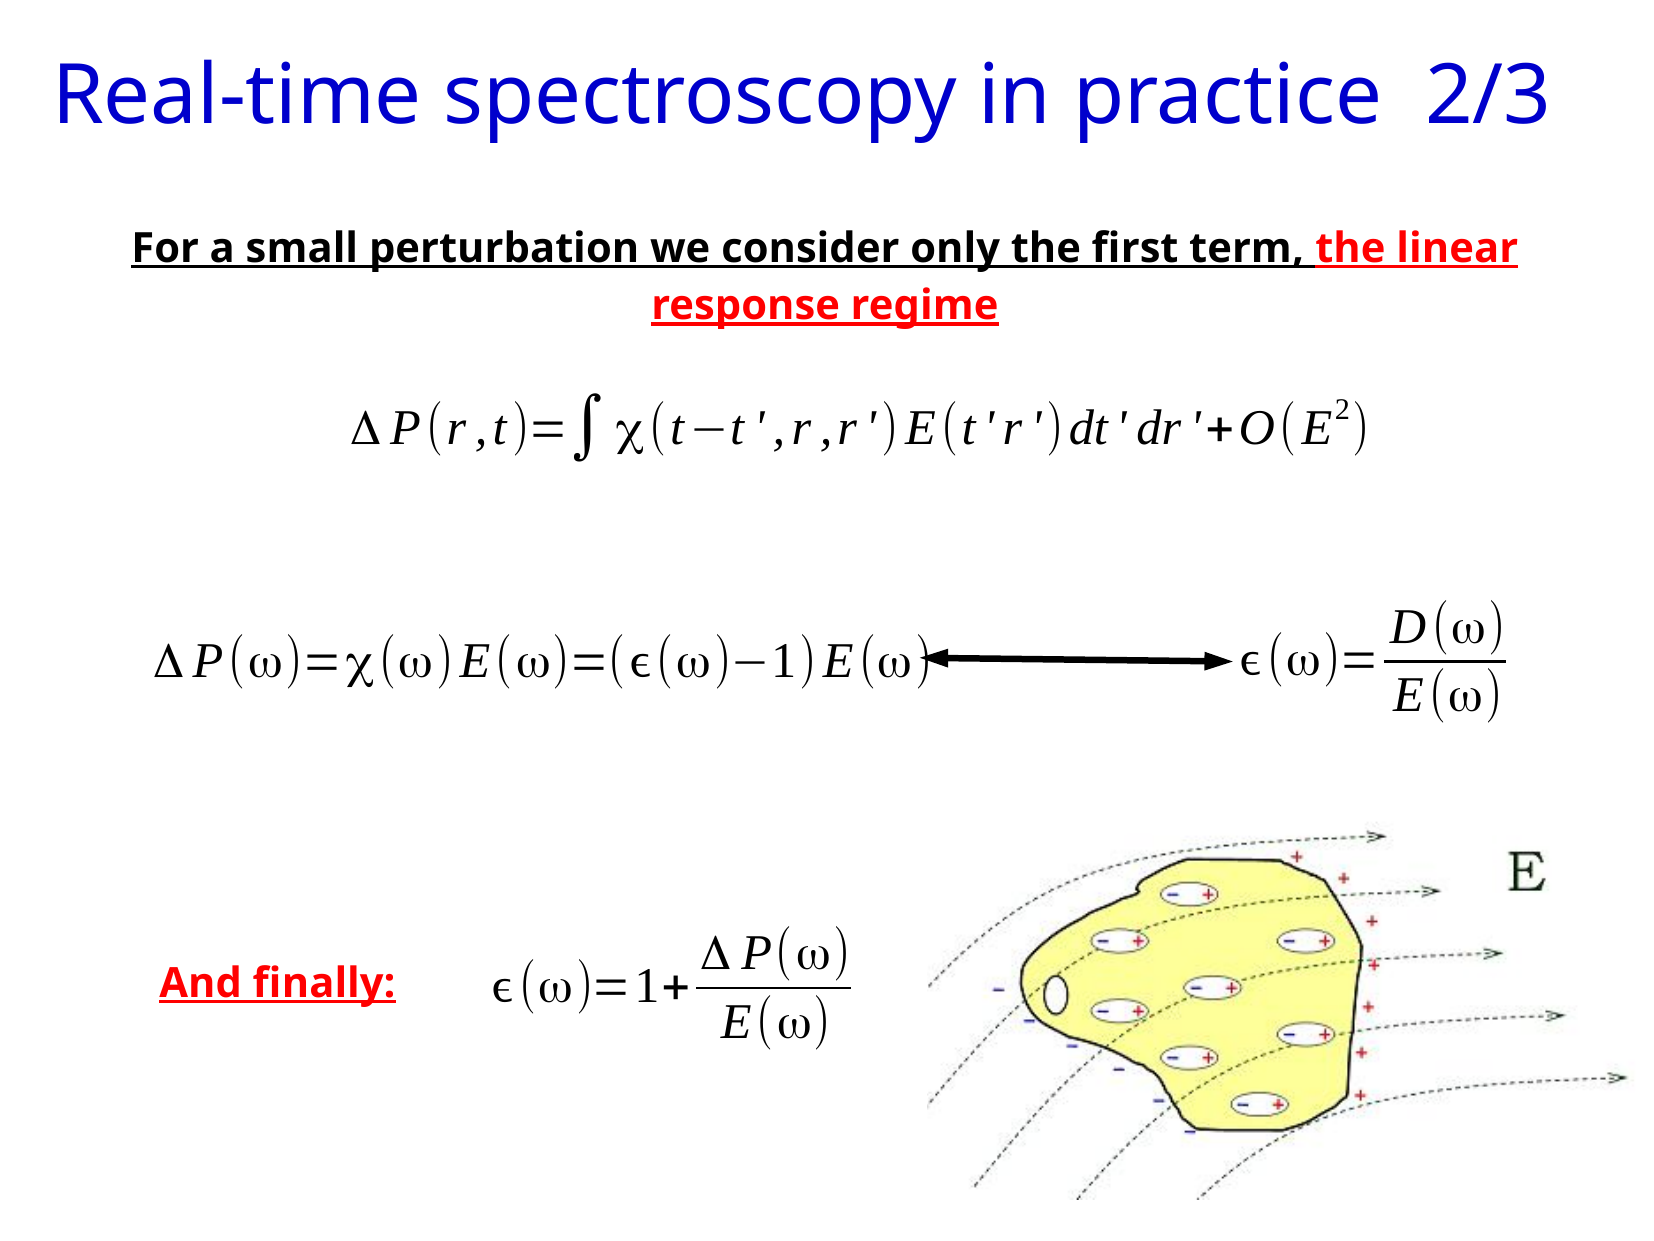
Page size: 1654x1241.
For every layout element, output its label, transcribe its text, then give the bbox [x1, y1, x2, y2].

chart [485, 924, 860, 1052]
title Real-time spectroscopy in practice 2/3 [15, 32, 1591, 151]
text_box And finally: [0, 945, 485, 1029]
chart [145, 632, 939, 693]
chart [342, 390, 1375, 466]
chart [1232, 597, 1516, 726]
picture [927, 808, 1636, 1201]
text_box For a small perturbation we consider only the first term, the linear response regime [45, 210, 1606, 362]
